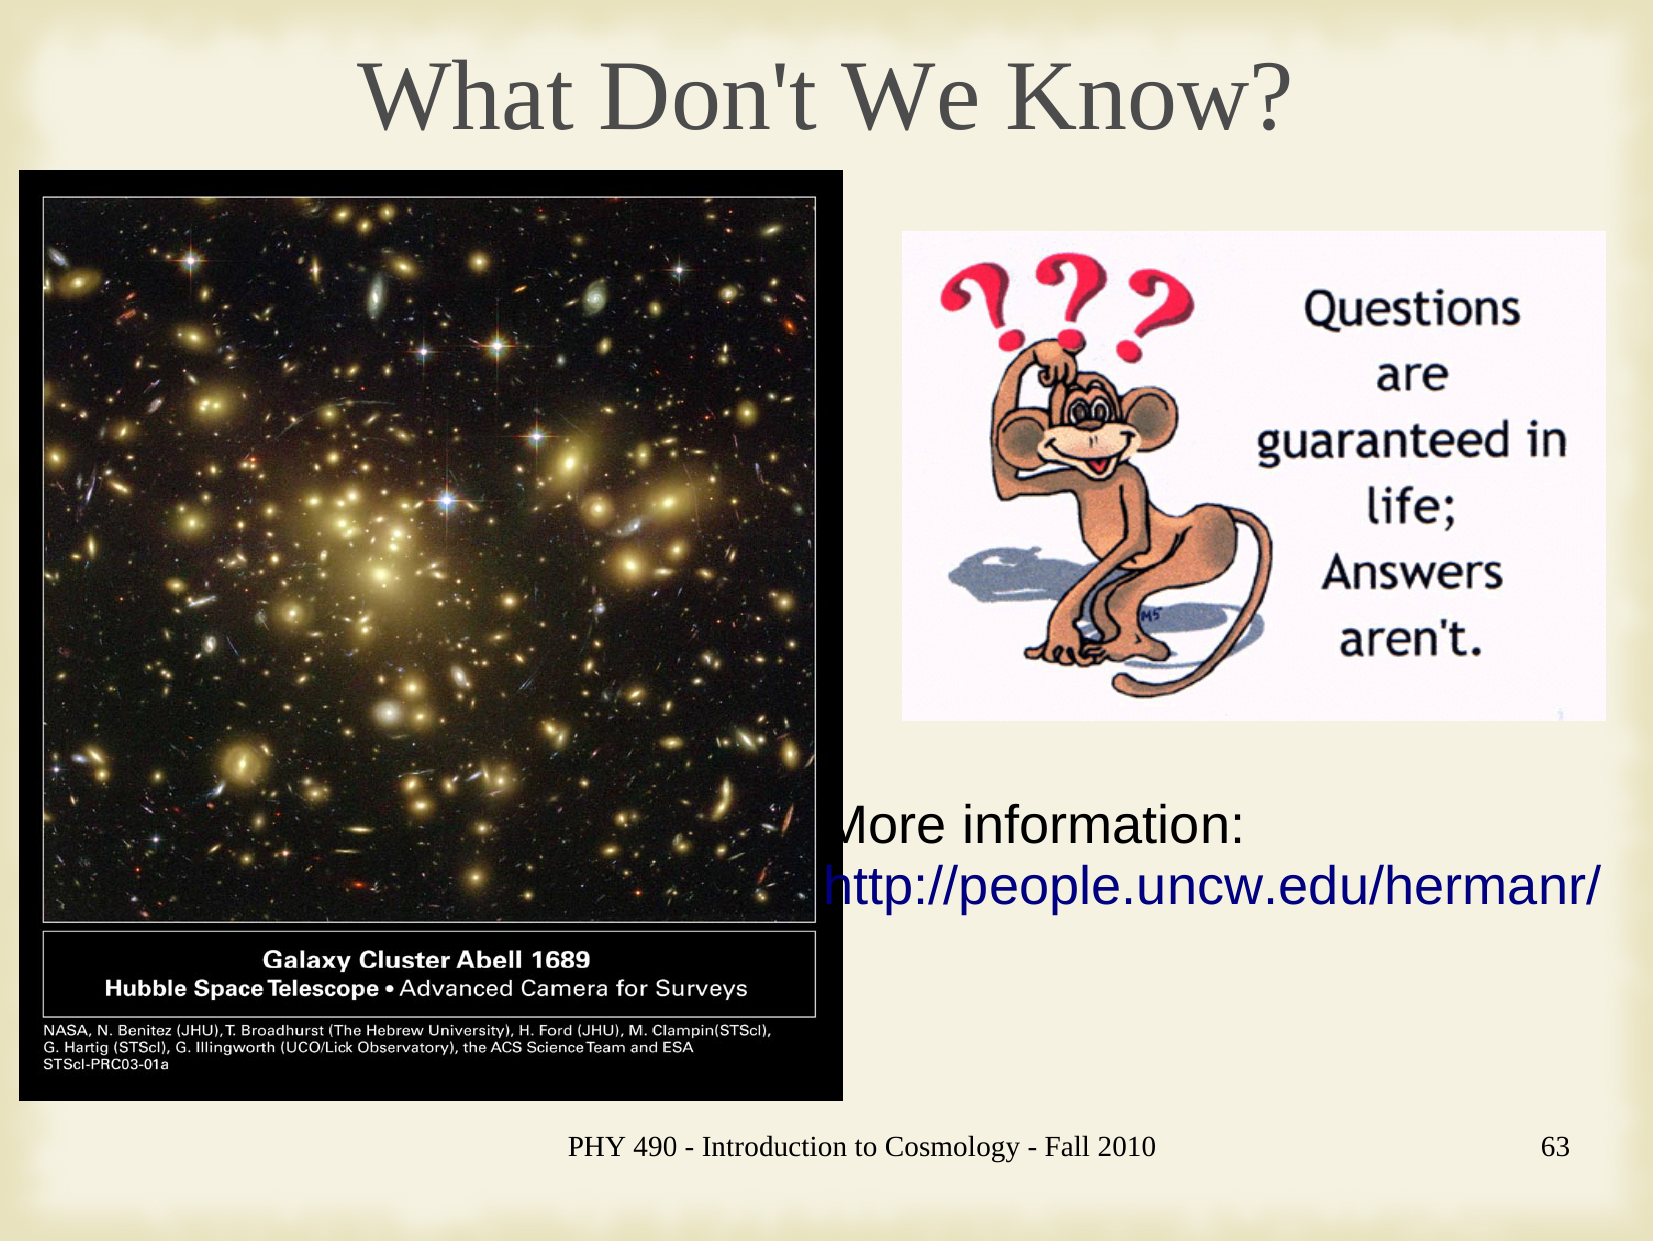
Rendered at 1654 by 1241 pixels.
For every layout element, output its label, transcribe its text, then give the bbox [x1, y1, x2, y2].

picture [0, 0, 1653, 1241]
text_box More information: http://people.uncw.edu/hermanr/ [808, 787, 1653, 924]
title What Don't We Know? [82, 0, 1571, 193]
